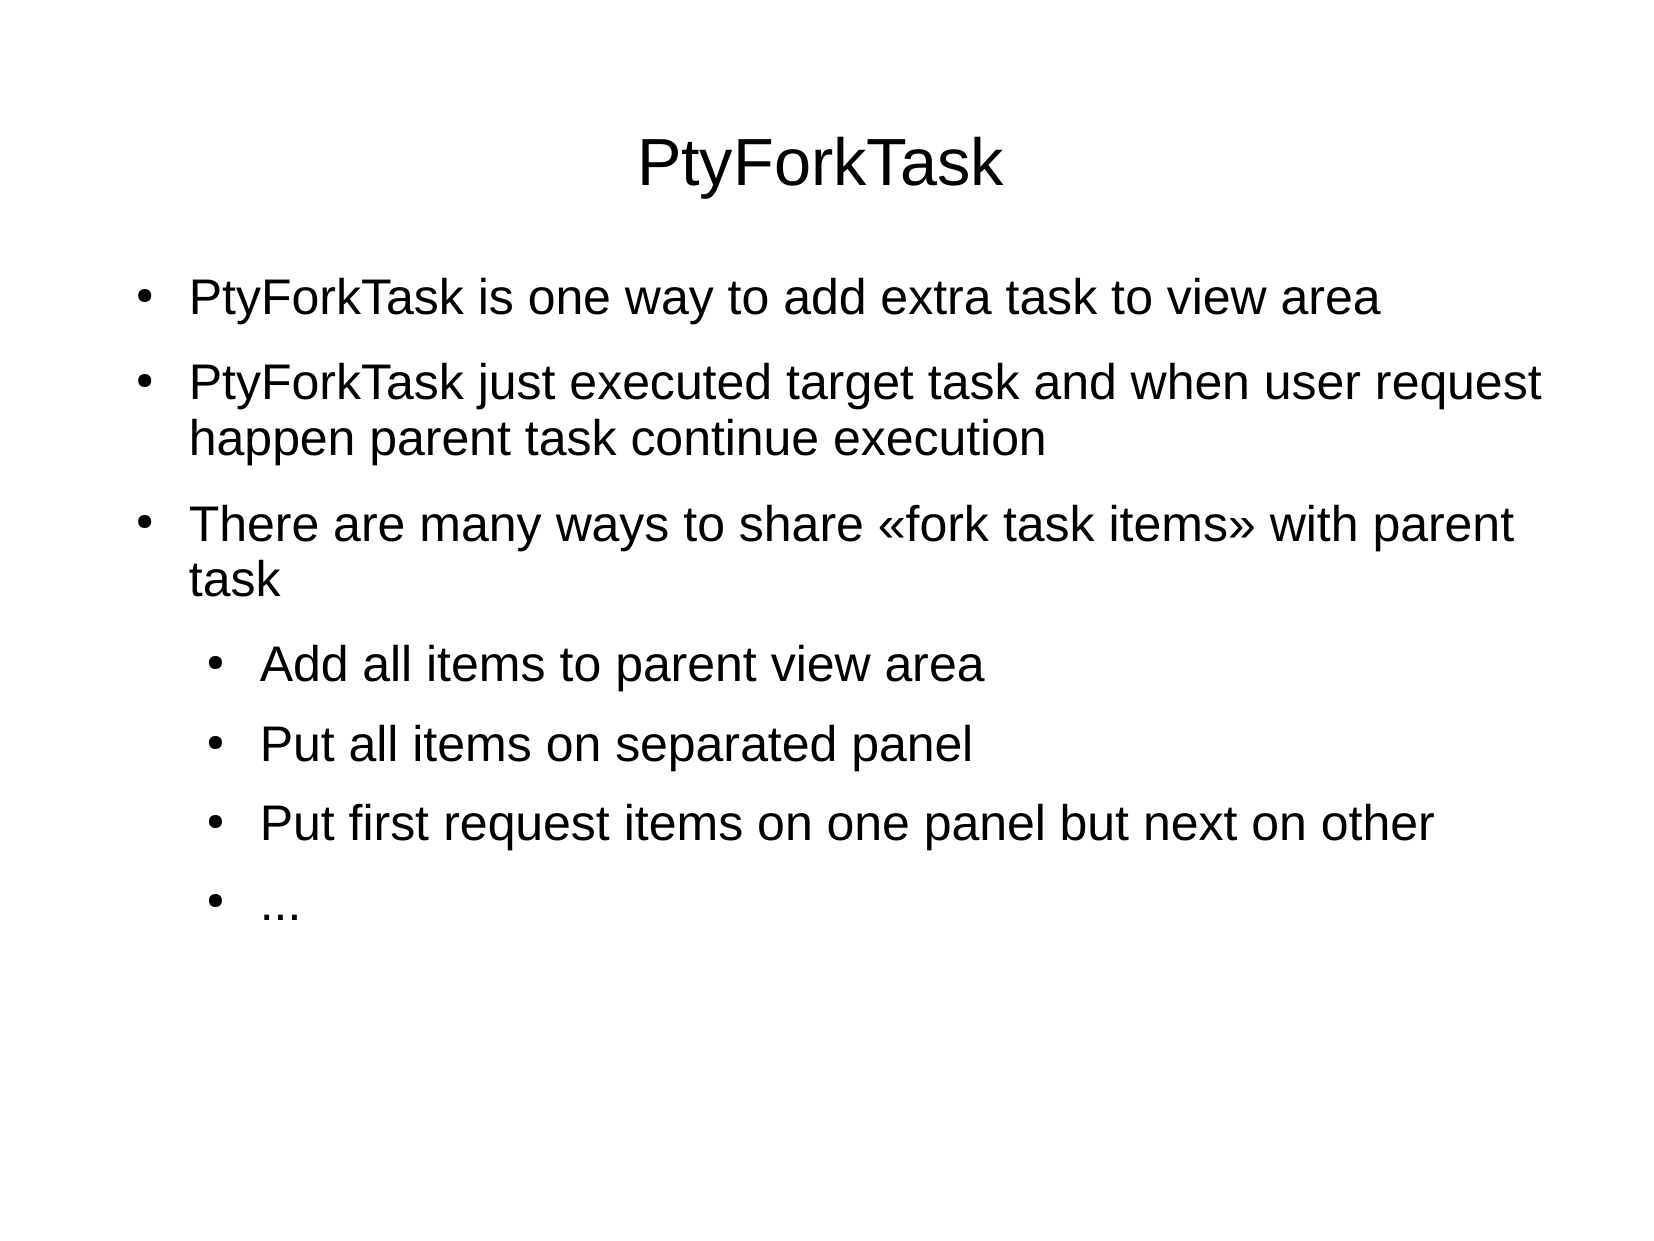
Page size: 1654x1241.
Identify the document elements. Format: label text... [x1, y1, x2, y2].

title PtyForkTask [76, 58, 1565, 266]
list PtyForkTask is one way to add extra task to view area PtyForkTask just executed target task and when user request happen parent task continue execution There are many ways to share «fork task items» with parent task Add all items to parent view area Put all items on separated panel Put first request items on one panel but next on other ... [118, 269, 1565, 1011]
